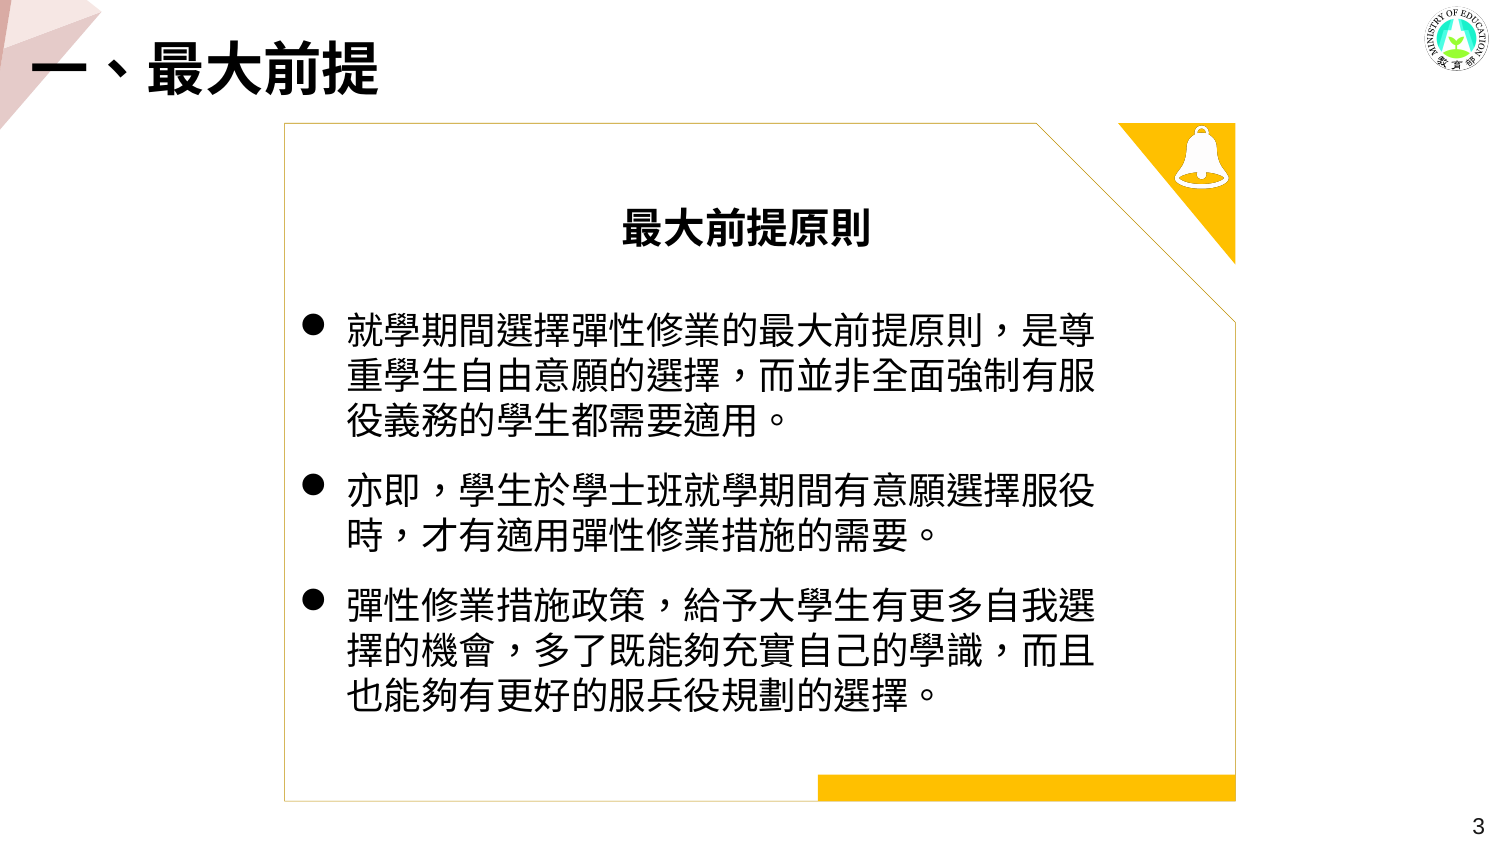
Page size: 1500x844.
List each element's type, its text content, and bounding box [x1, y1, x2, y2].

picture [1163, 119, 1240, 196]
text_box 就學期間選擇彈性修業的最大前提原則，是尊重學生自由意願的選擇，而並非全面強制有服役義務的學生都需要適用。 亦即，學生於學士班就學期間有意願選擇服役時，才有適用彈性修業措施的需要。 彈性修業措施政策，給予大學生有更多自我選擇的機會，多了既能夠充實自己的學識，而且也能夠有更好的服兵役規劃的選擇。 [284, 123, 1236, 802]
text_box [1178, 196, 1236, 265]
picture [1429, 6, 1489, 61]
text_box 最大前提原則 [606, 193, 914, 259]
text_box [1118, 123, 1163, 178]
title 一、最大前提 [15, 22, 1480, 120]
text_box [817, 774, 1236, 801]
text_box [0, 0, 102, 130]
